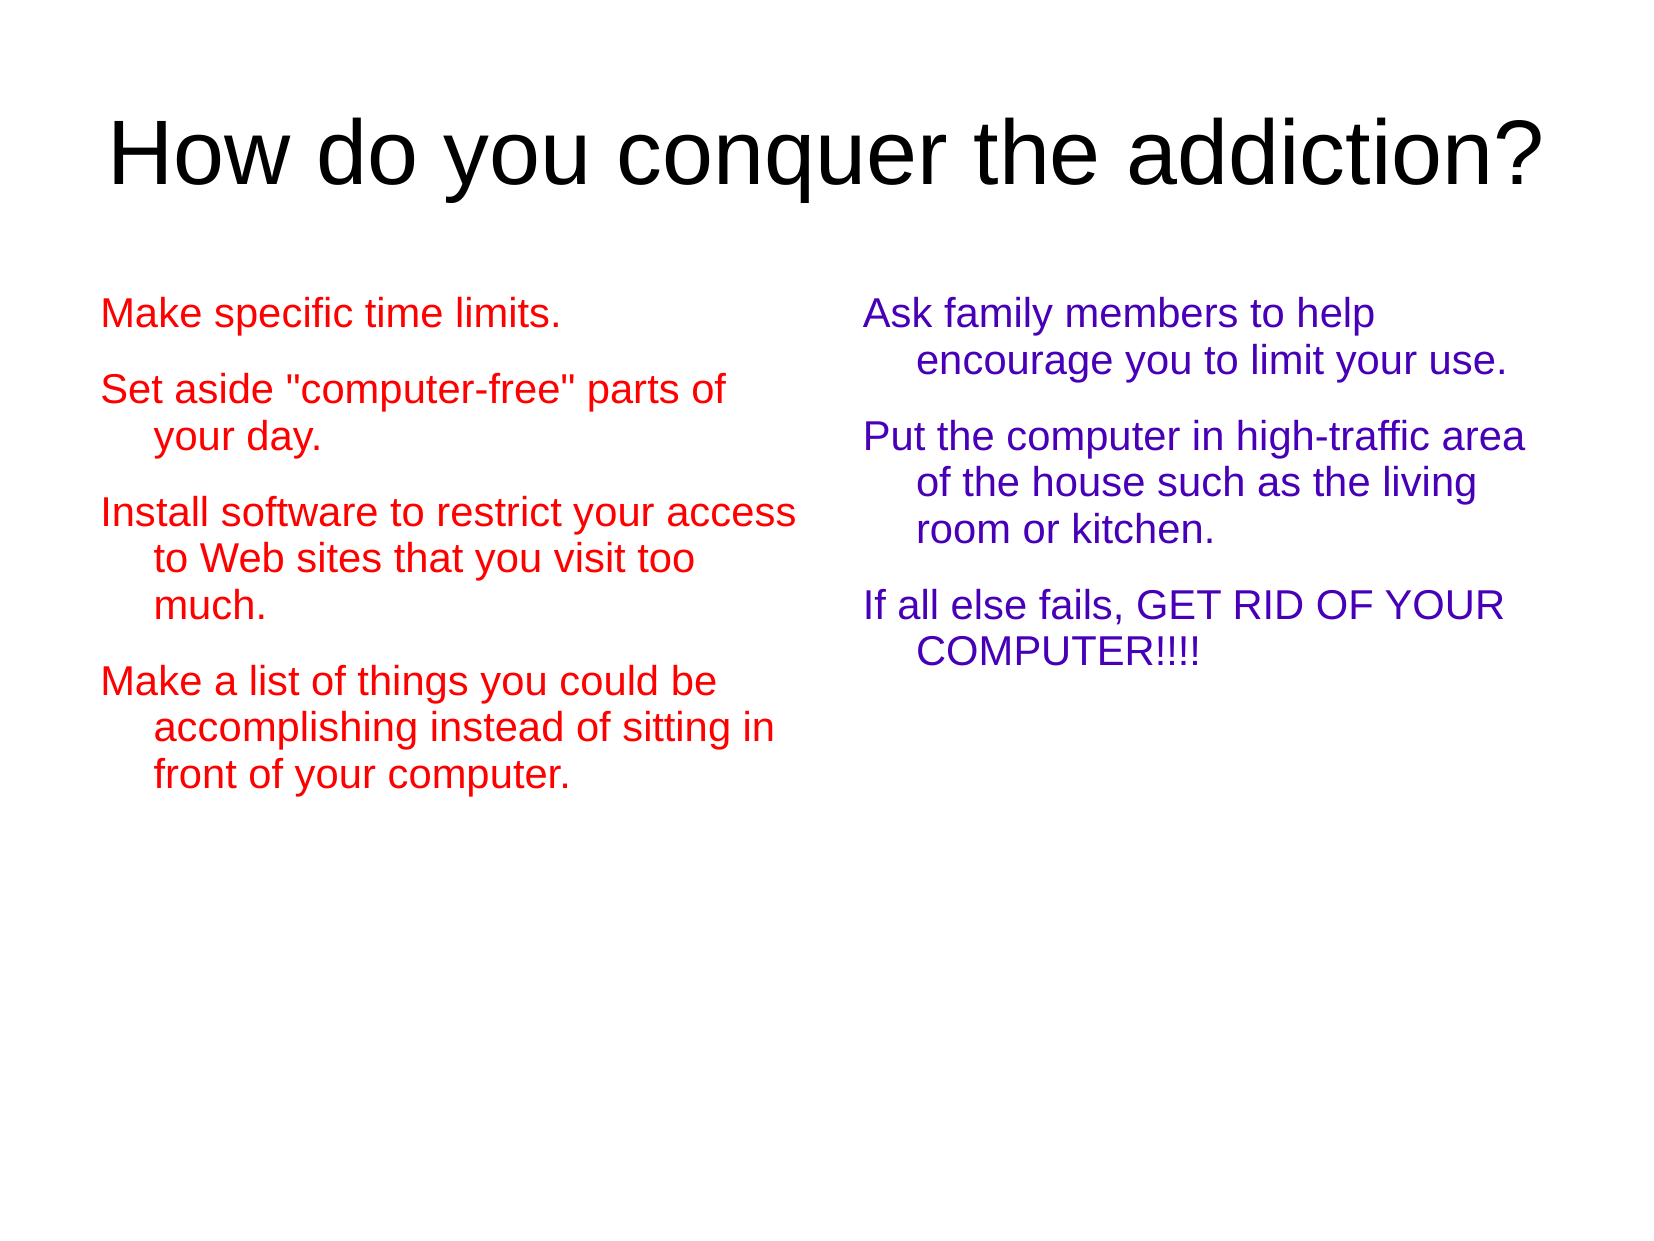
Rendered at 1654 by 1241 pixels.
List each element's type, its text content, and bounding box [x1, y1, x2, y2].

list Make specific time limits. Set aside "computer-free" parts of your day. Install software to restrict your access to Web sites that you visit too much. Make a list of things you could be accomplishing instead of sitting in front of your computer. [82, 290, 809, 1094]
list Ask family members to help encourage you to limit your use. Put the computer in high-traffic area of the house such as the living room or kitchen. If all else fails, GET RID OF YOUR COMPUTER!!!! [845, 290, 1572, 1094]
title How do you conquer the addiction? [82, 49, 1571, 257]
